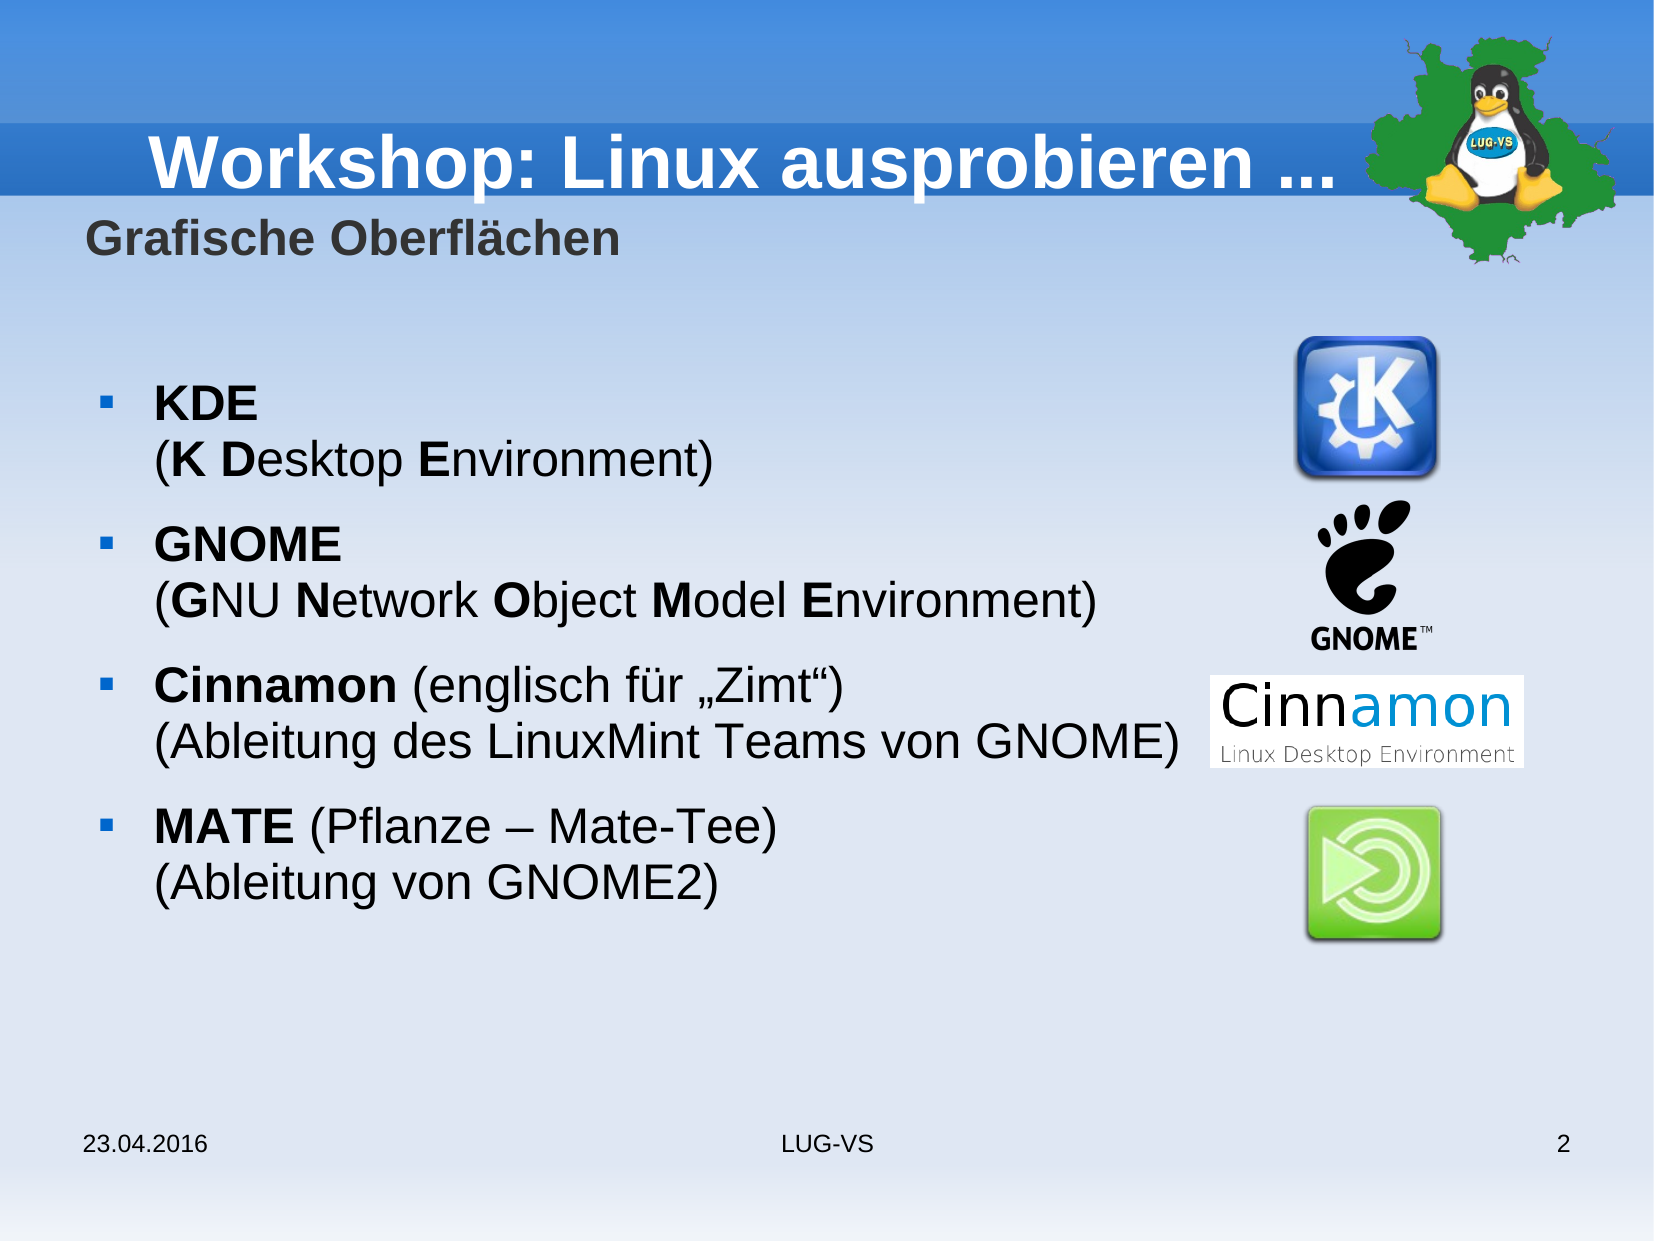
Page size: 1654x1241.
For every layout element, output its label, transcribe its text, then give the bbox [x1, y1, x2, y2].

picture [1489, 137, 1512, 149]
picture [0, 0, 1654, 1241]
list KDE (K Desktop Environment) GNOME (GNU Network Object Model Environment) Cinnamon (englisch für „Zimt“) (Ableitung des LinuxMint Teams von GNOME) MATE (Pflanze – Mate-Tee) (Ableitung von GNOME2) [82, 290, 1571, 1109]
text_box Grafische Oberflächen [14, 209, 981, 267]
title Workshop: Linux ausprobieren ... [0, 59, 1489, 267]
